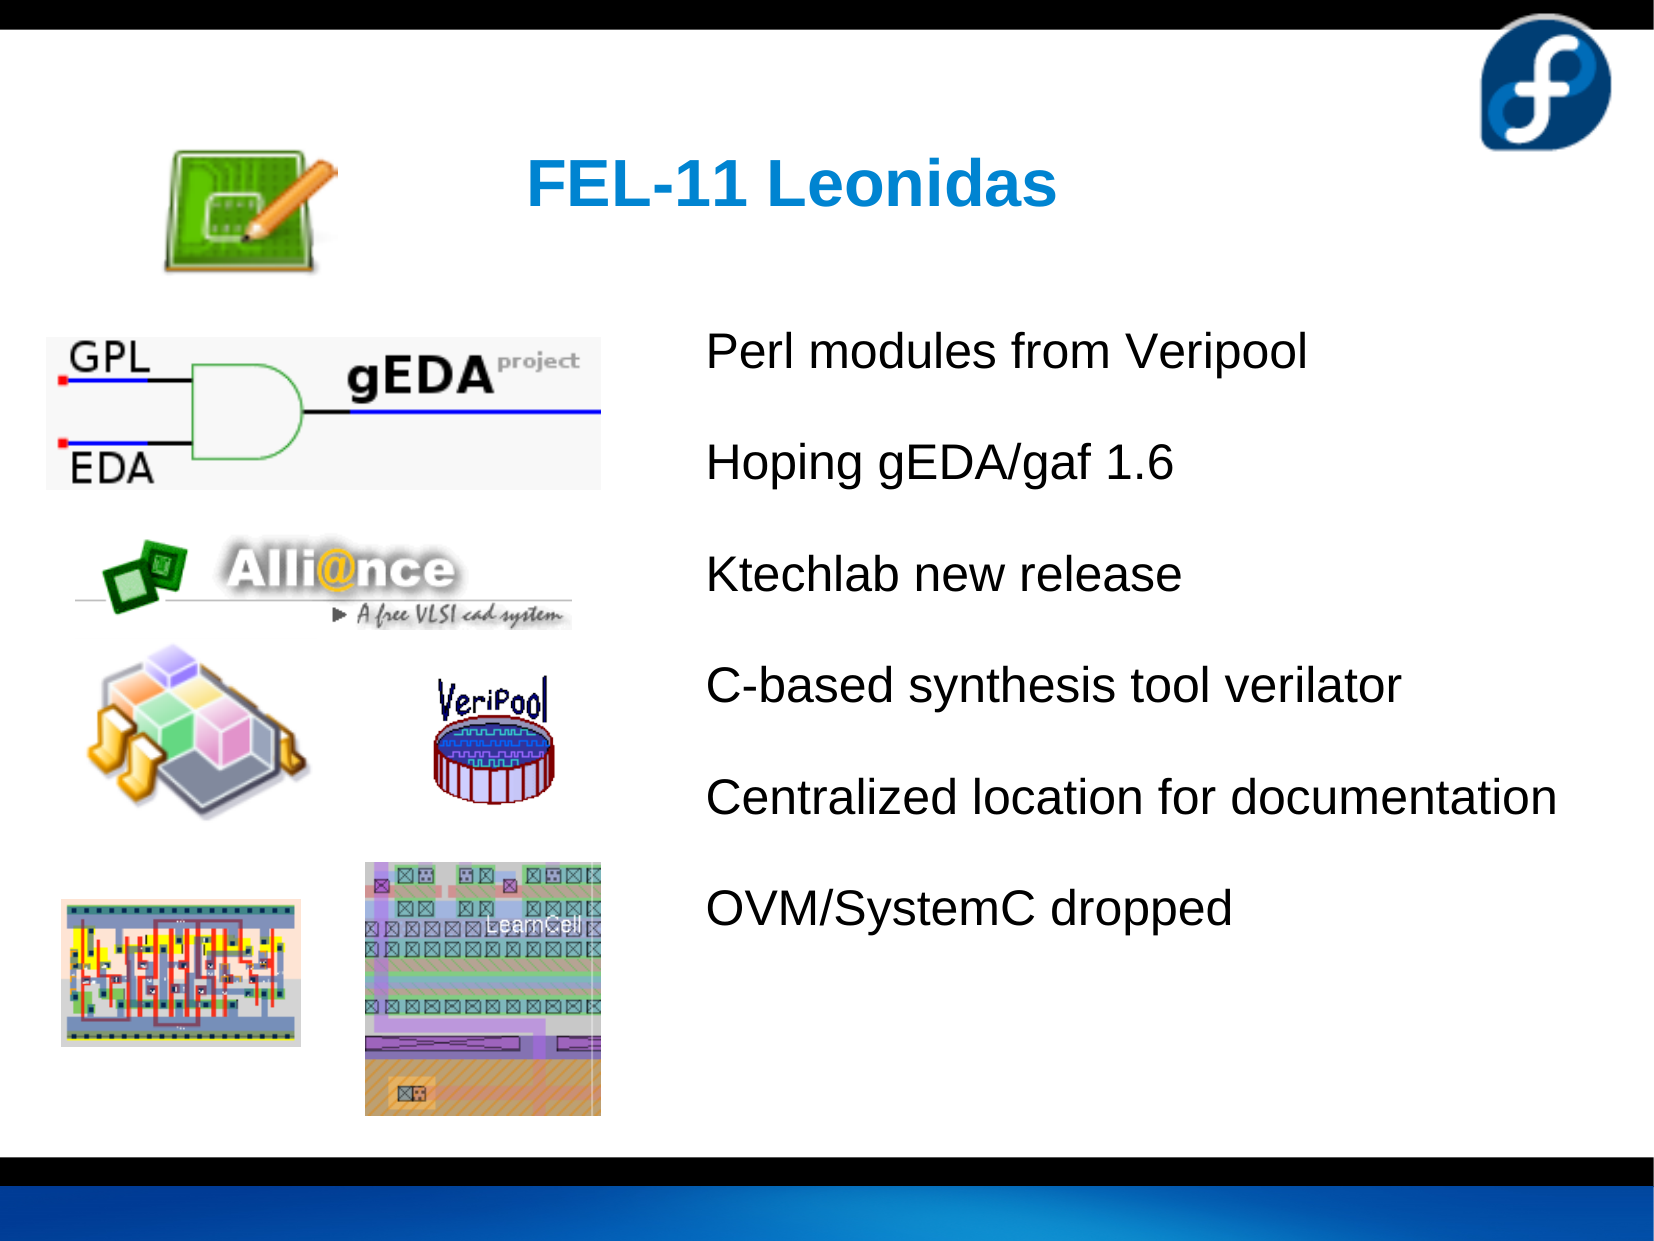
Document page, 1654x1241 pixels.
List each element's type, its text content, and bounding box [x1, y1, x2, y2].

picture [0, 1186, 1654, 1241]
picture [46, 337, 601, 490]
picture [75, 524, 572, 630]
picture [61, 899, 301, 1047]
picture [429, 674, 563, 810]
picture [838, 12, 1622, 254]
picture [147, 112, 338, 283]
picture [75, 637, 317, 826]
text_box FEL-11 Leonidas [511, 138, 1076, 228]
picture [365, 862, 601, 1116]
text_box Perl modules from Veripool Hoping gEDA/gaf 1.6 Ktechlab new release C-based synthesis tool verilator Centralized location for documentation OVM/SystemC dropped [690, 315, 1574, 1013]
